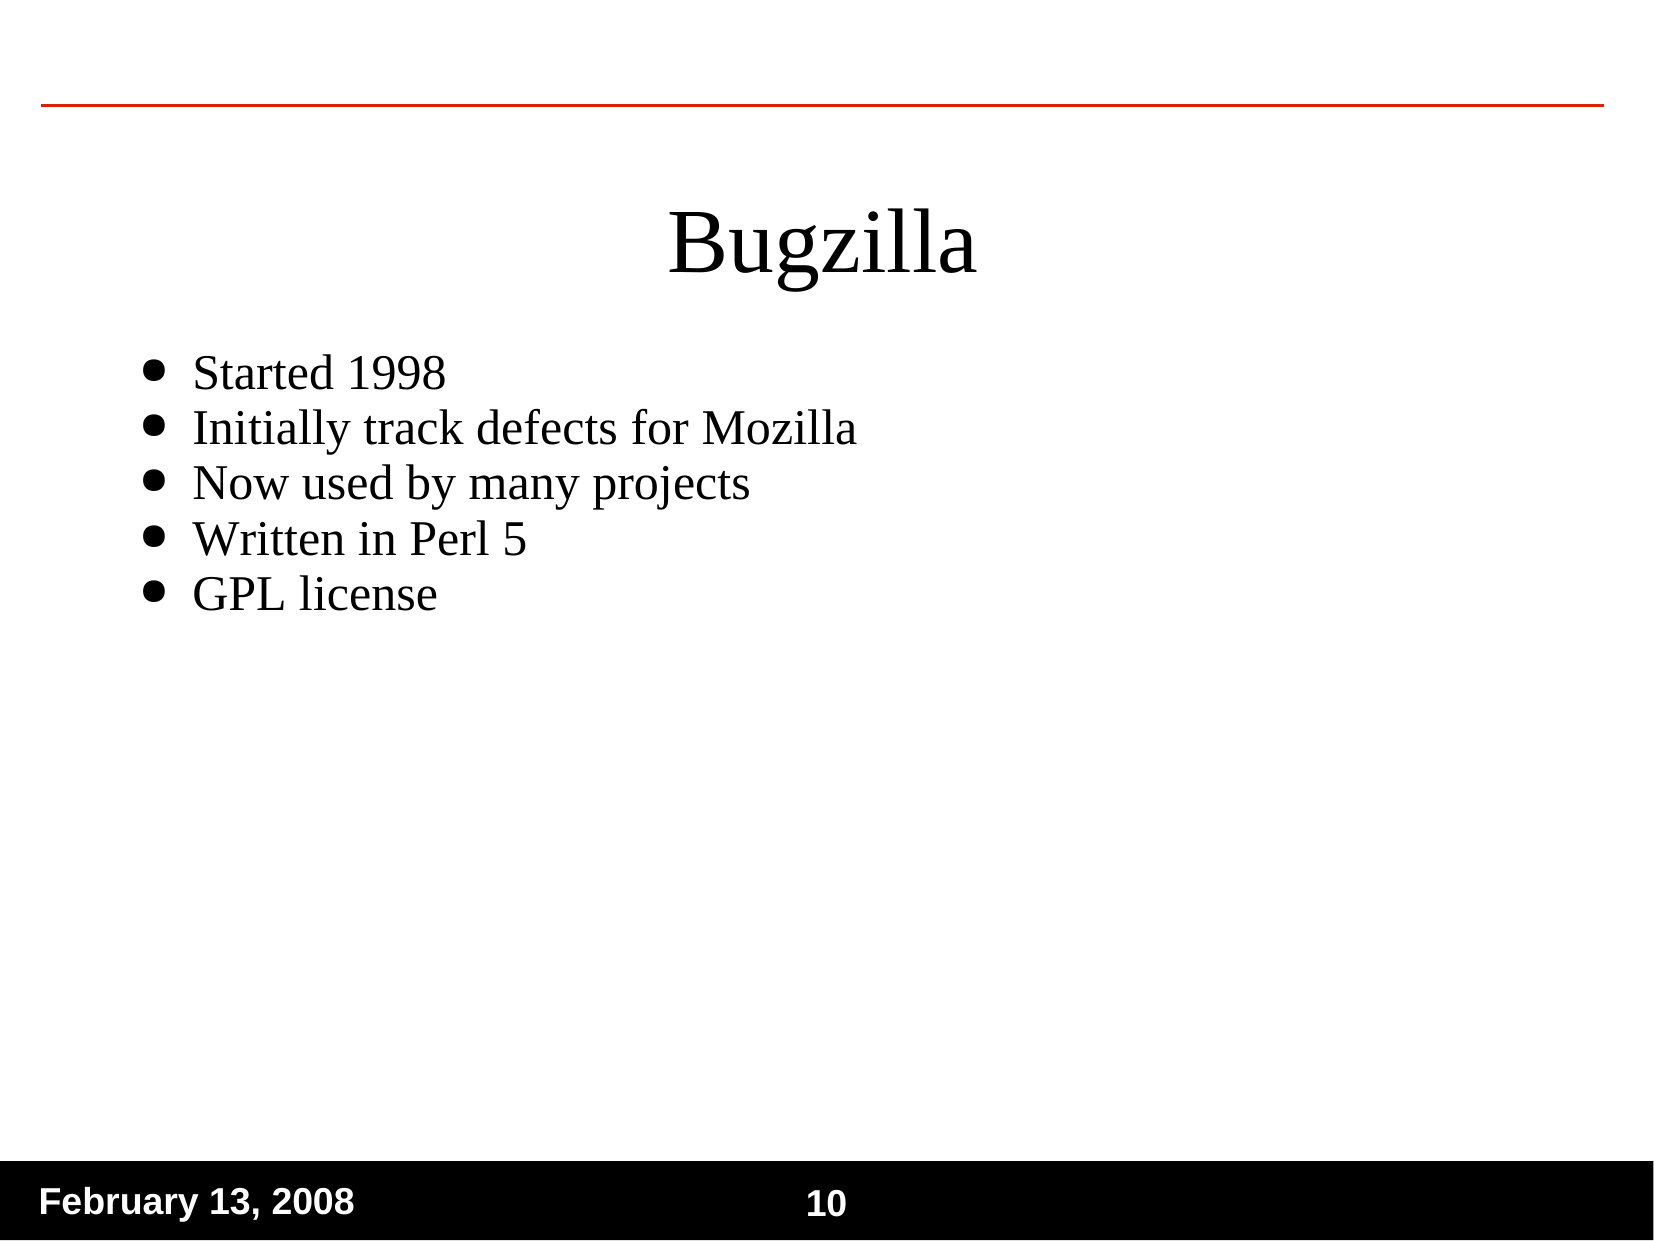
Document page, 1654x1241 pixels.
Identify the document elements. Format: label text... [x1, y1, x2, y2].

title Bugzilla [117, 137, 1530, 346]
list Started 1998 Initially track defects for Mozilla Now used by many projects Written in Perl 5 GPL license [121, 344, 1534, 1127]
